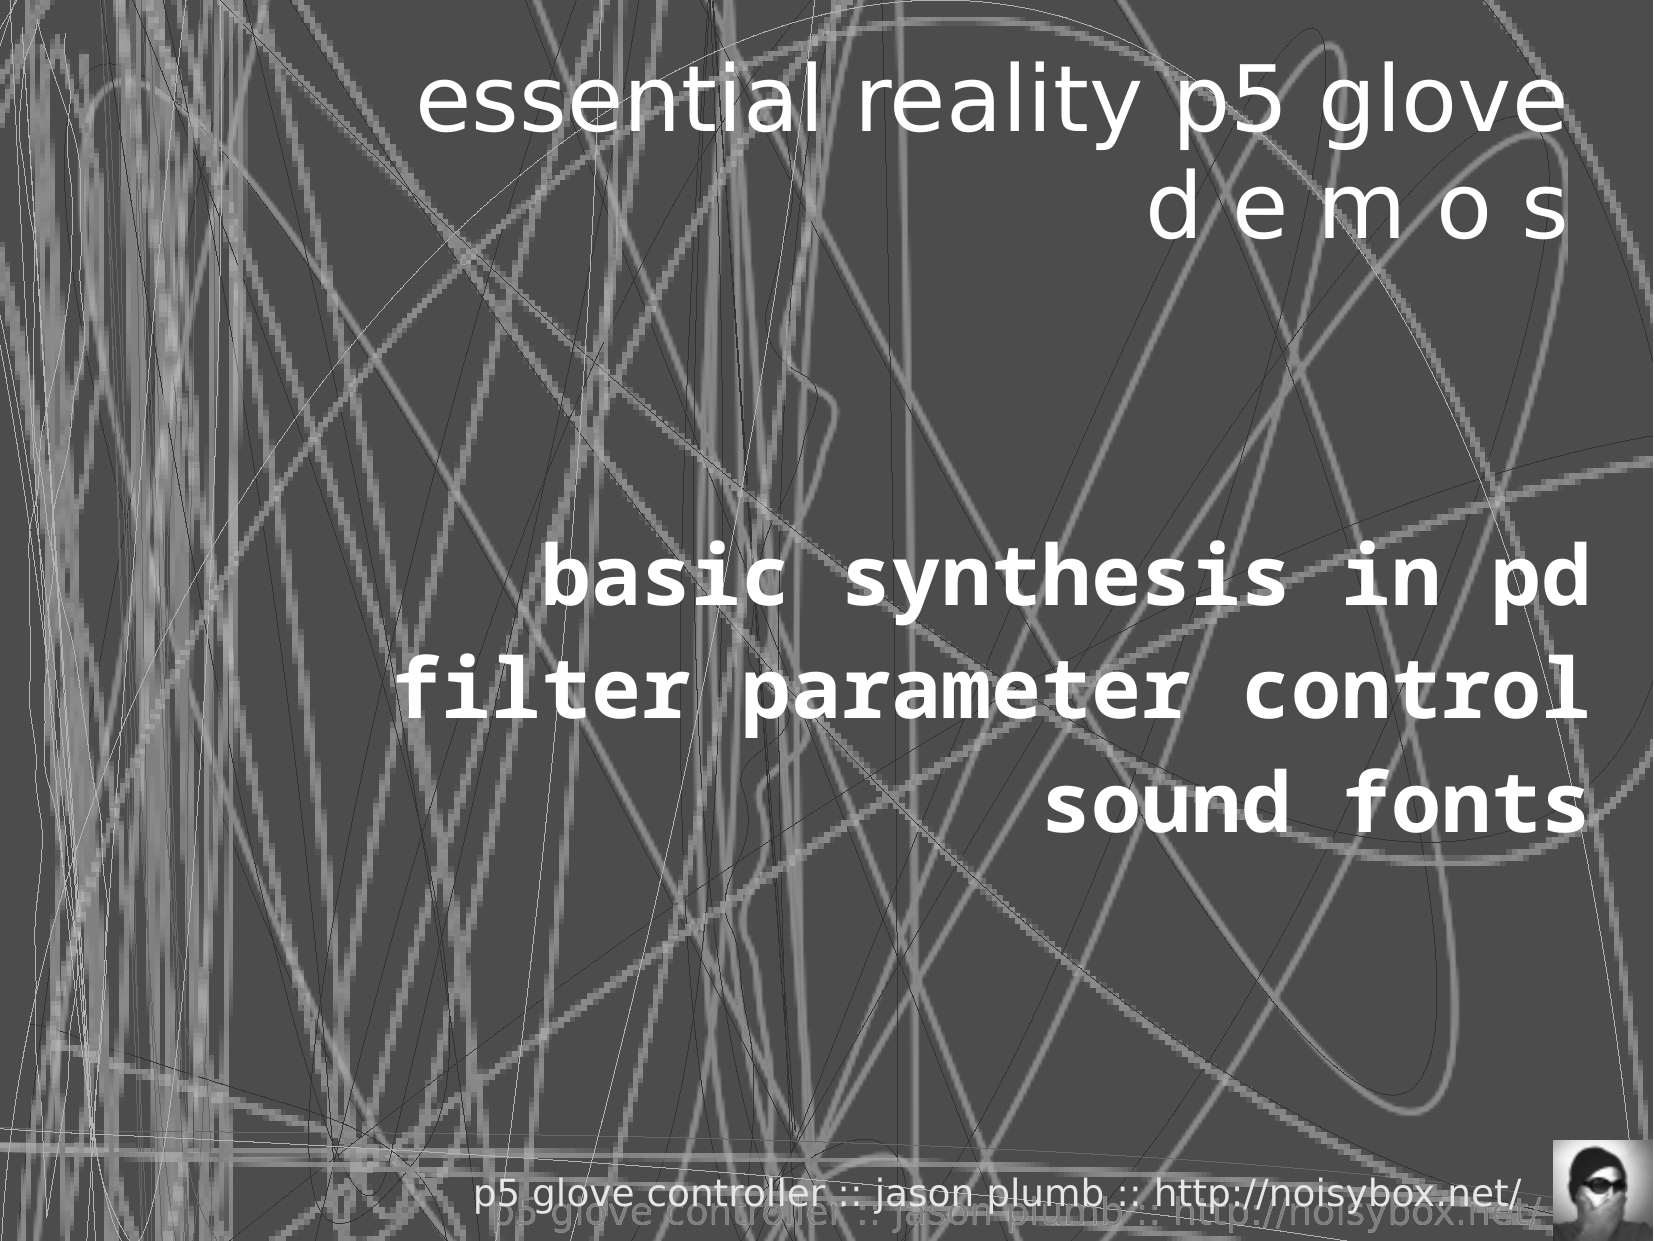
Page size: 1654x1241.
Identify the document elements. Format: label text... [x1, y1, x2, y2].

text_box basic synthesis in pd filter parameter control sound fonts [40, 346, 1592, 1027]
title essential reality p5 glove d e m o s [82, 45, 1571, 261]
text_box p5 glove controller :: jason plumb :: http://noisybox.net/ [458, 1164, 1544, 1223]
picture [1553, 1140, 1653, 1241]
